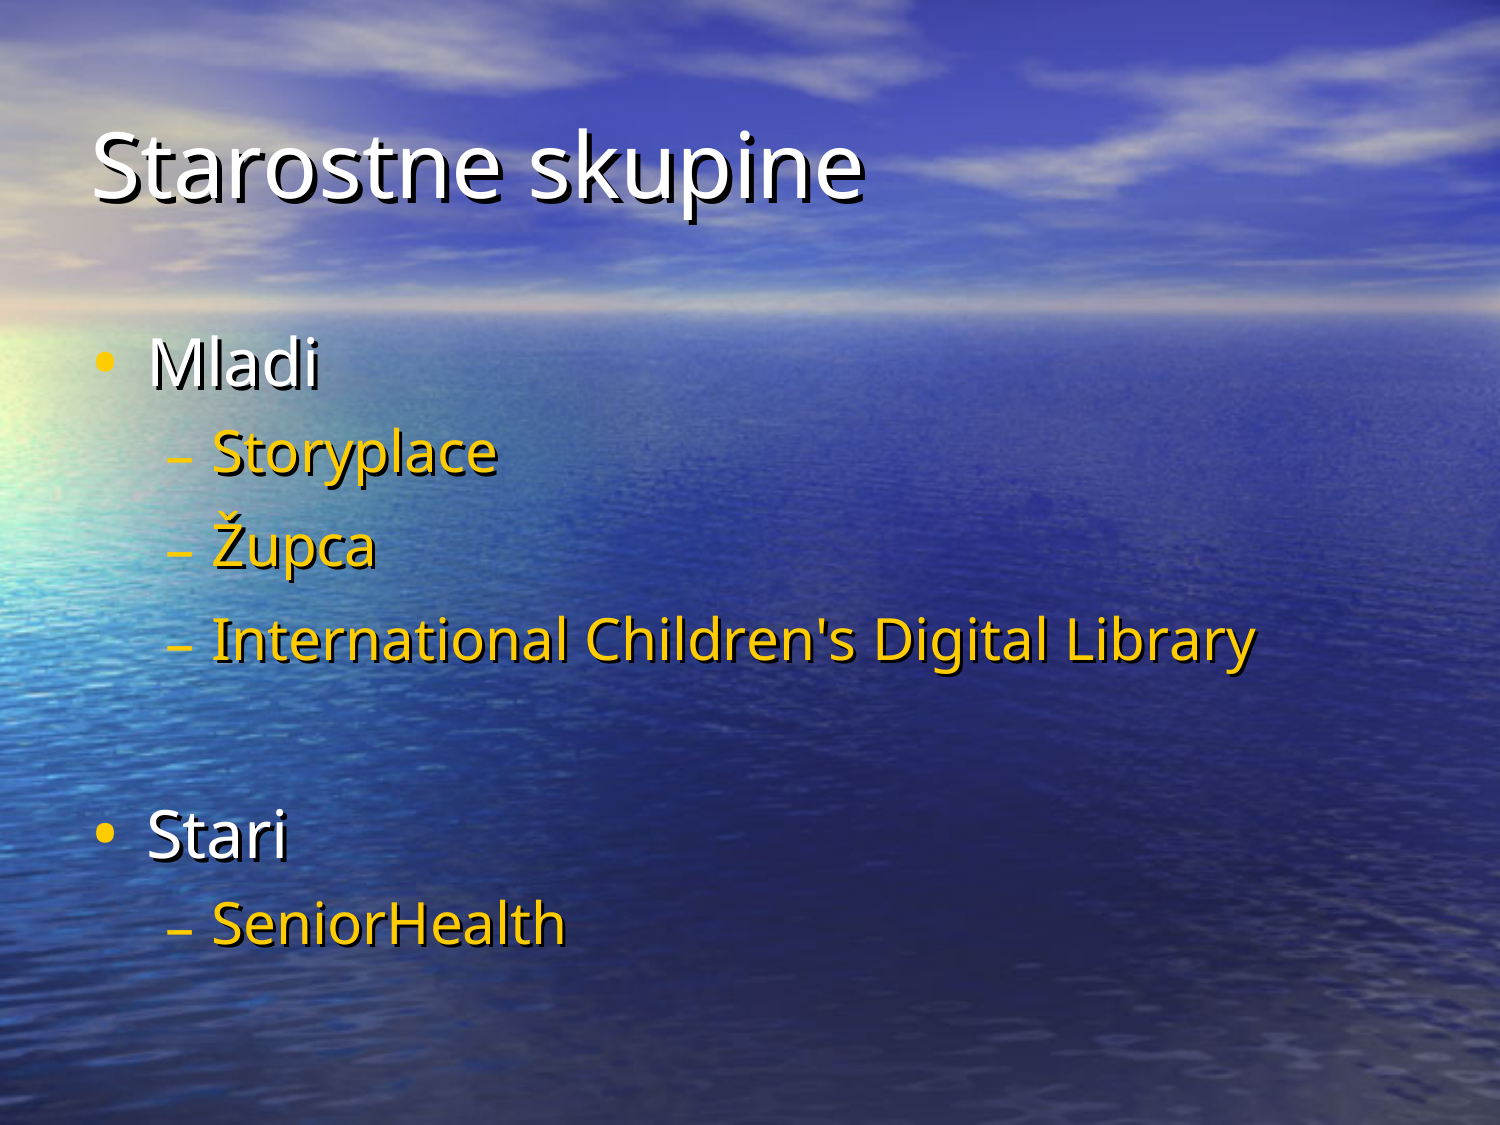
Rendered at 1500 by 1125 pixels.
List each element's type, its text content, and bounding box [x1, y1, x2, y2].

list Mladi Storyplace Župca International Children's Digital Library Stari SeniorHealth [75, 312, 1426, 1056]
title Starostne skupine [75, 47, 1426, 276]
picture [0, 0, 1500, 1125]
